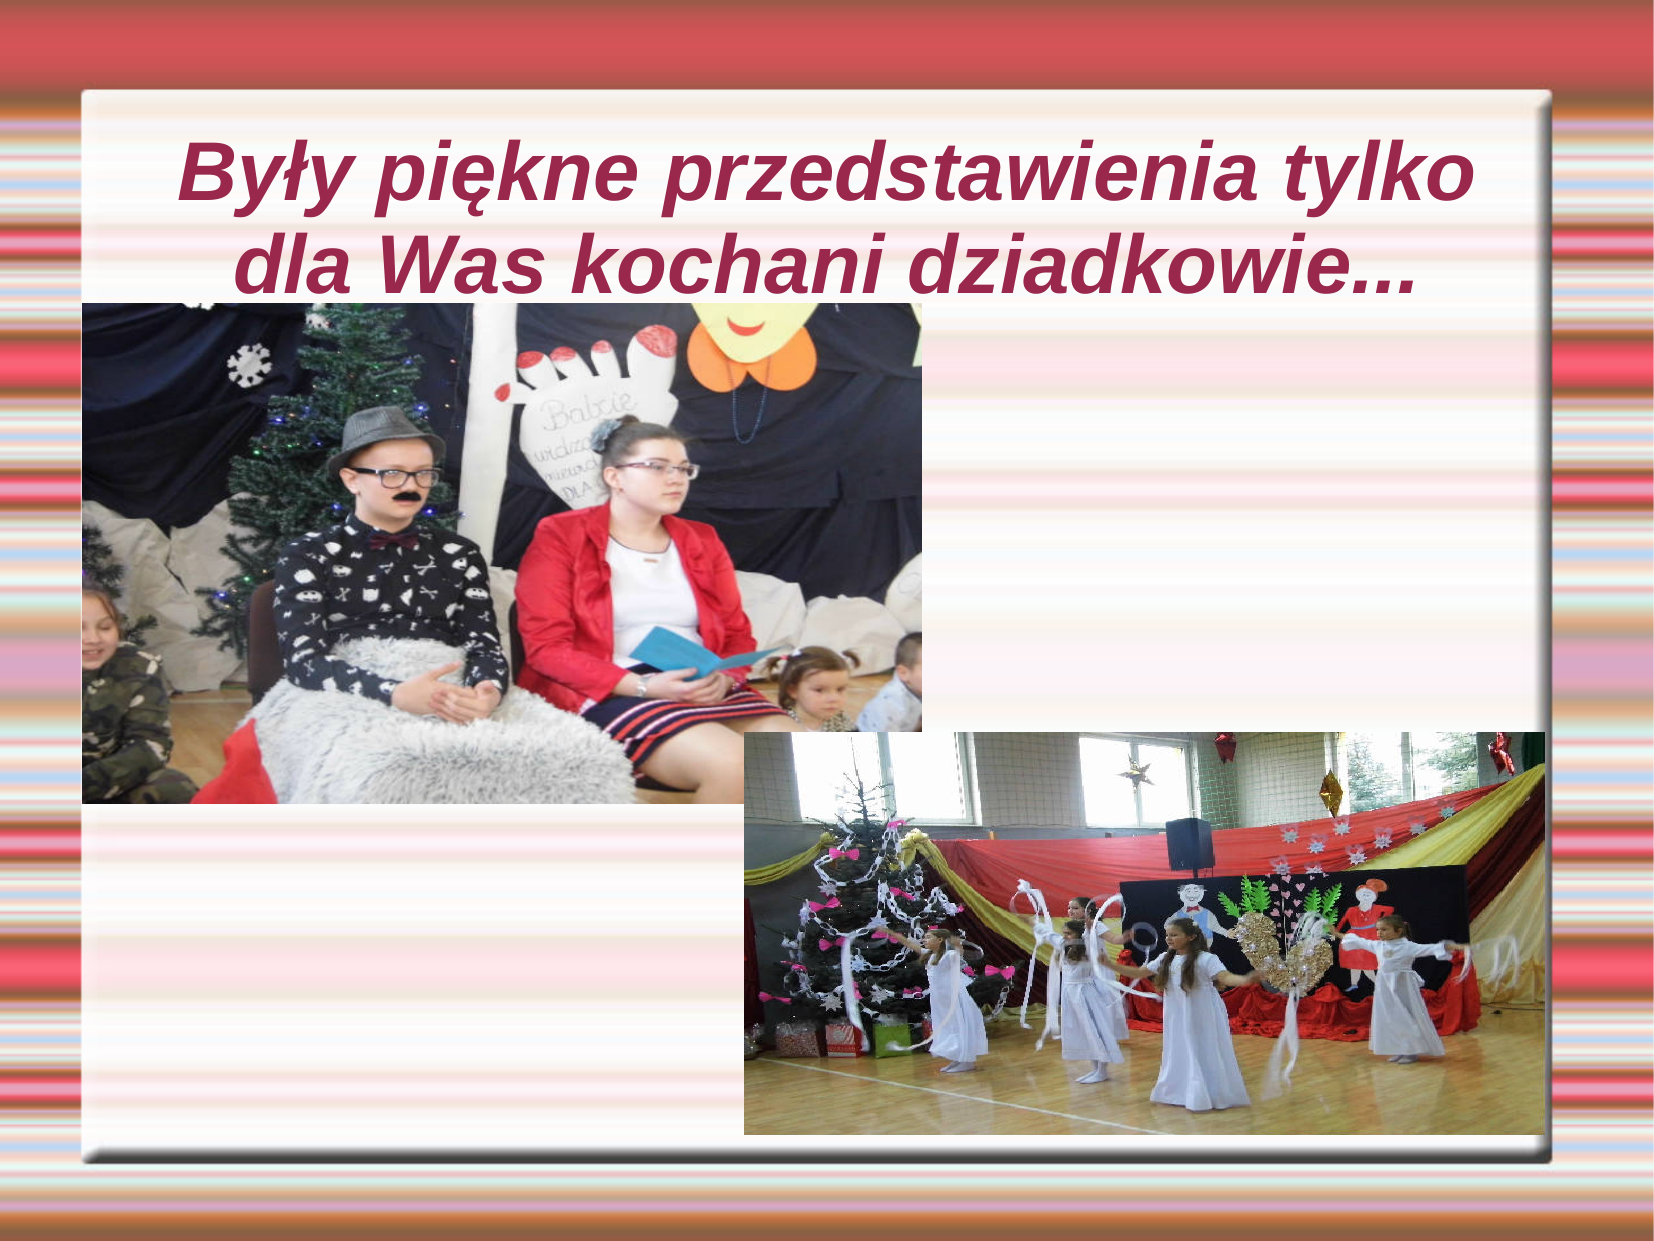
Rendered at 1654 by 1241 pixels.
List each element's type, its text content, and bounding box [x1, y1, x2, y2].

title Były piękne przedstawienia tylko dla Was kochani dziadkowie... [121, 114, 1534, 322]
picture [0, 0, 1654, 1241]
